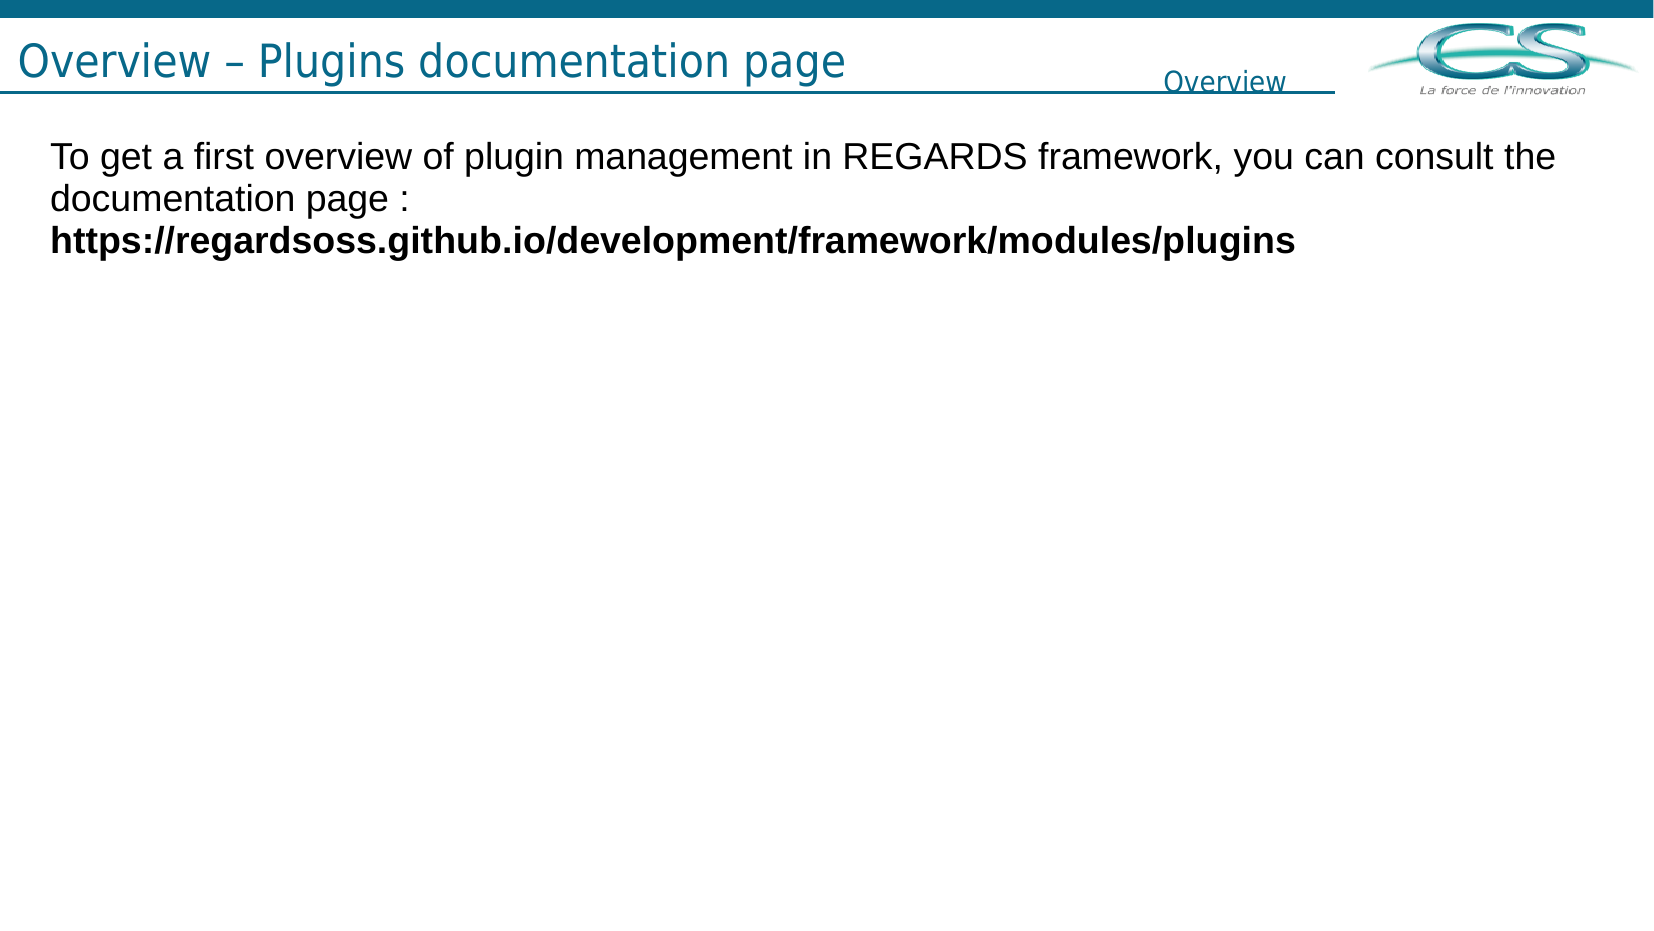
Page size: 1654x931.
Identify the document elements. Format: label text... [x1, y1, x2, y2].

picture [1368, 21, 1642, 96]
text_box Overview [1151, 53, 1347, 127]
title Overview – Plugins documentation page [17, 34, 1368, 88]
text_box To get a first overview of plugin management in REGARDS framework, you can consult the documentation page : https://regardsoss.github.io/development/framework/modules/plugins [35, 127, 1583, 567]
subtitle [17, 132, 1630, 913]
